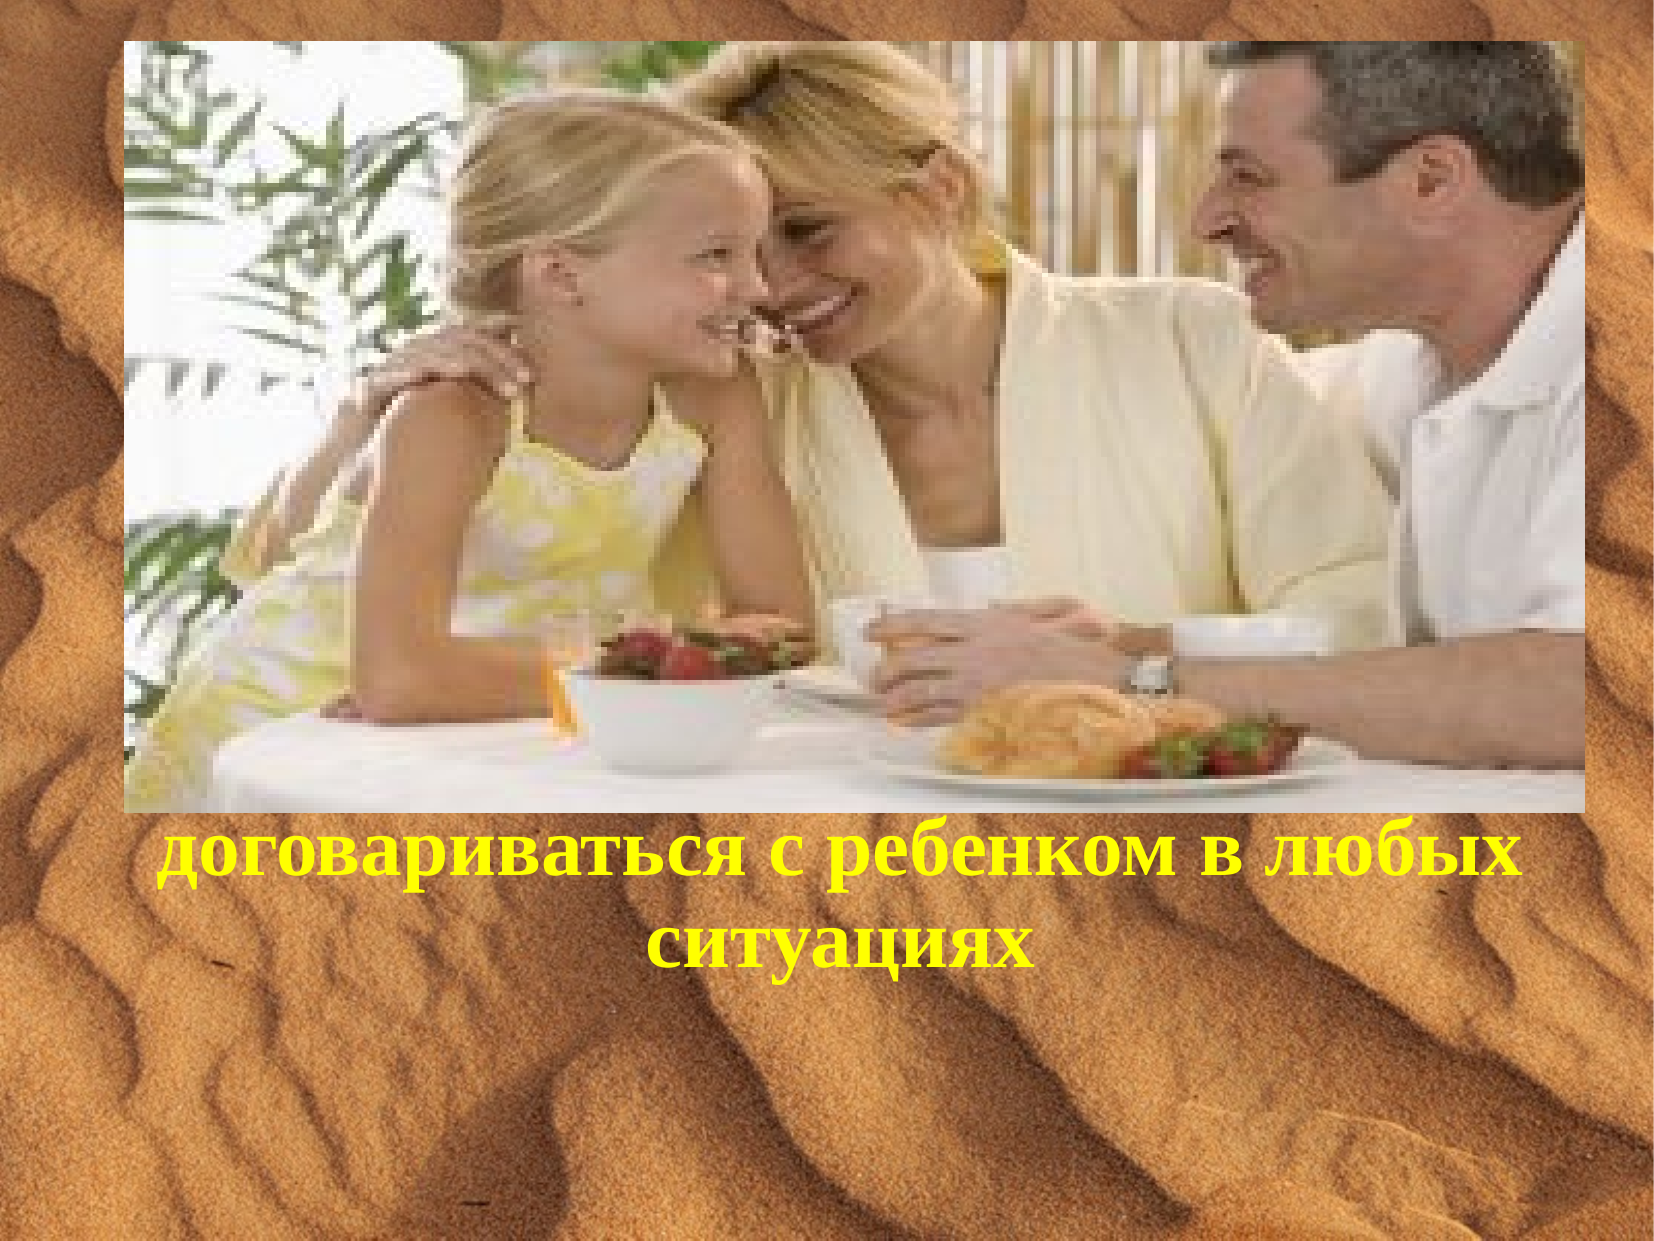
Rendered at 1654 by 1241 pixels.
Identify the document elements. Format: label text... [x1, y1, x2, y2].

picture [0, 0, 1654, 1241]
text_box Хотите научиться легко договариваться с ребенком в любых ситуациях [110, 55, 1571, 993]
